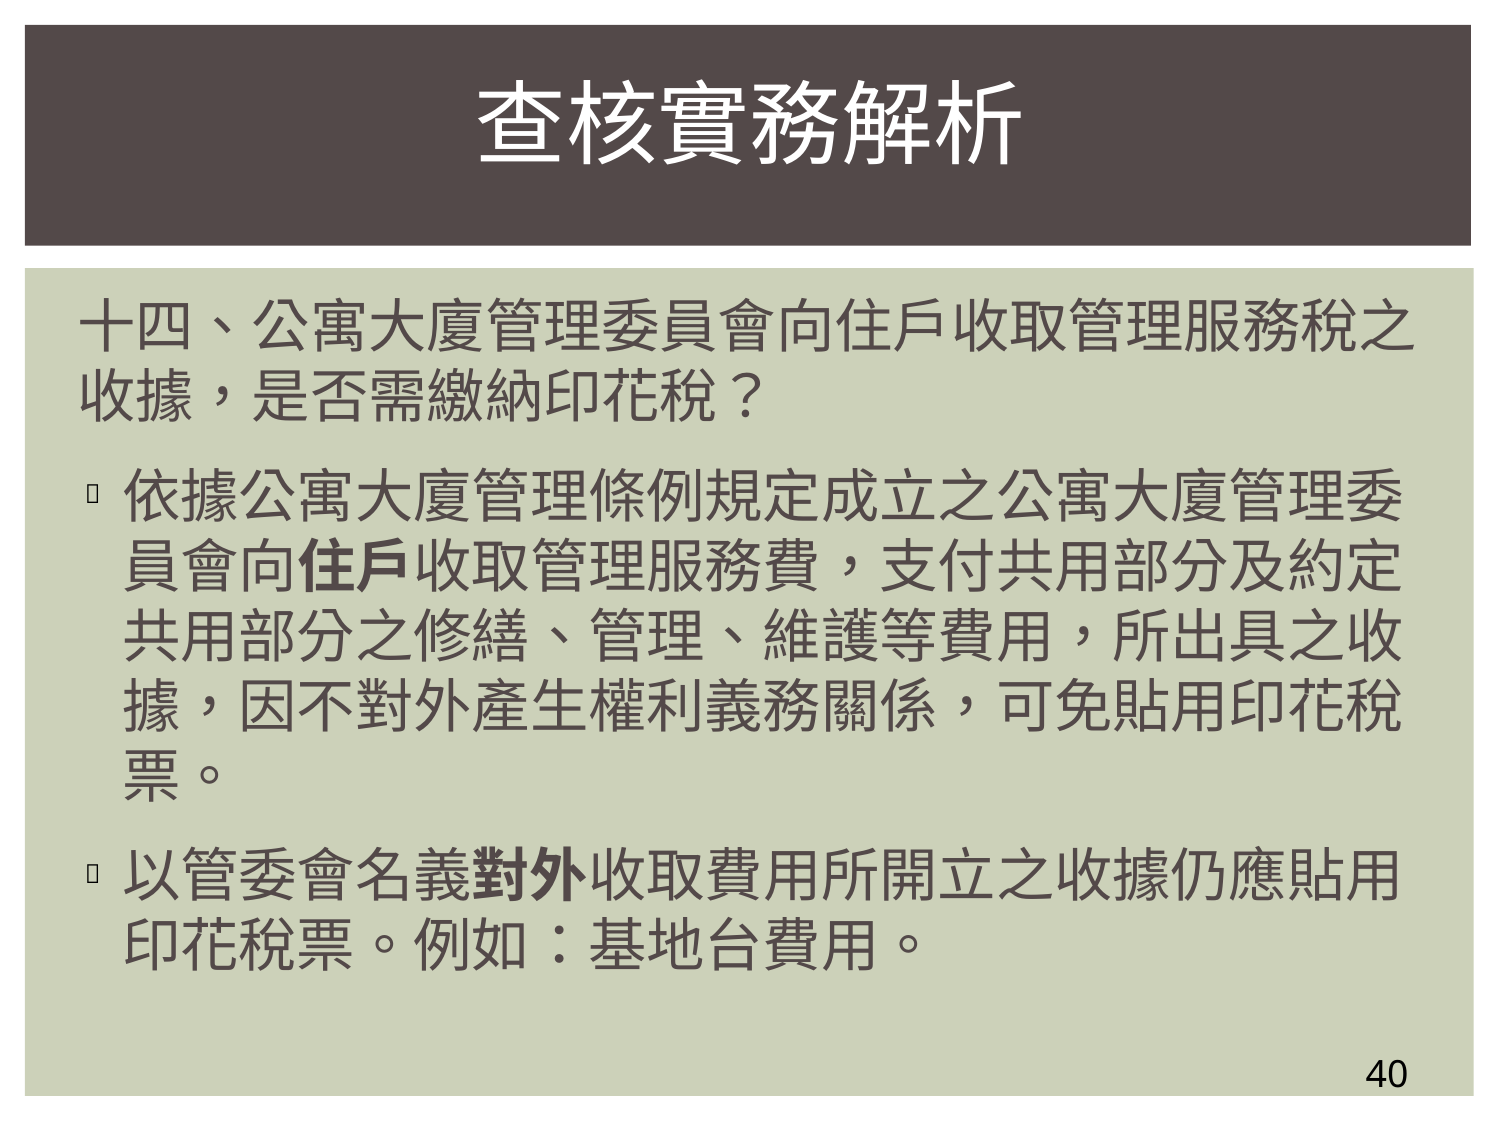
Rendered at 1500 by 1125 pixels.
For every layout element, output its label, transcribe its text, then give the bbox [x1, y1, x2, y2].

slide_number <編號> [1350, 1042, 1447, 1088]
list 十四、公寓大廈管理委員會向住戶收取管理服務稅之收據，是否需繳納印花稅？ 依據公寓大廈管理條例規定成立之公寓大廈管理委員會向住戶收取管理服務費，支付共用部分及約定共用部分之修繕、管理、維護等費用，所出具之收據，因不對外產生權利義務關係，可免貼用印花稅票。 以管委會名義對外收取費用所開立之收據仍應貼用印花稅票。例如：基地台費用。 [62, 281, 1442, 1005]
title 查核實務解析 [62, 58, 1438, 232]
